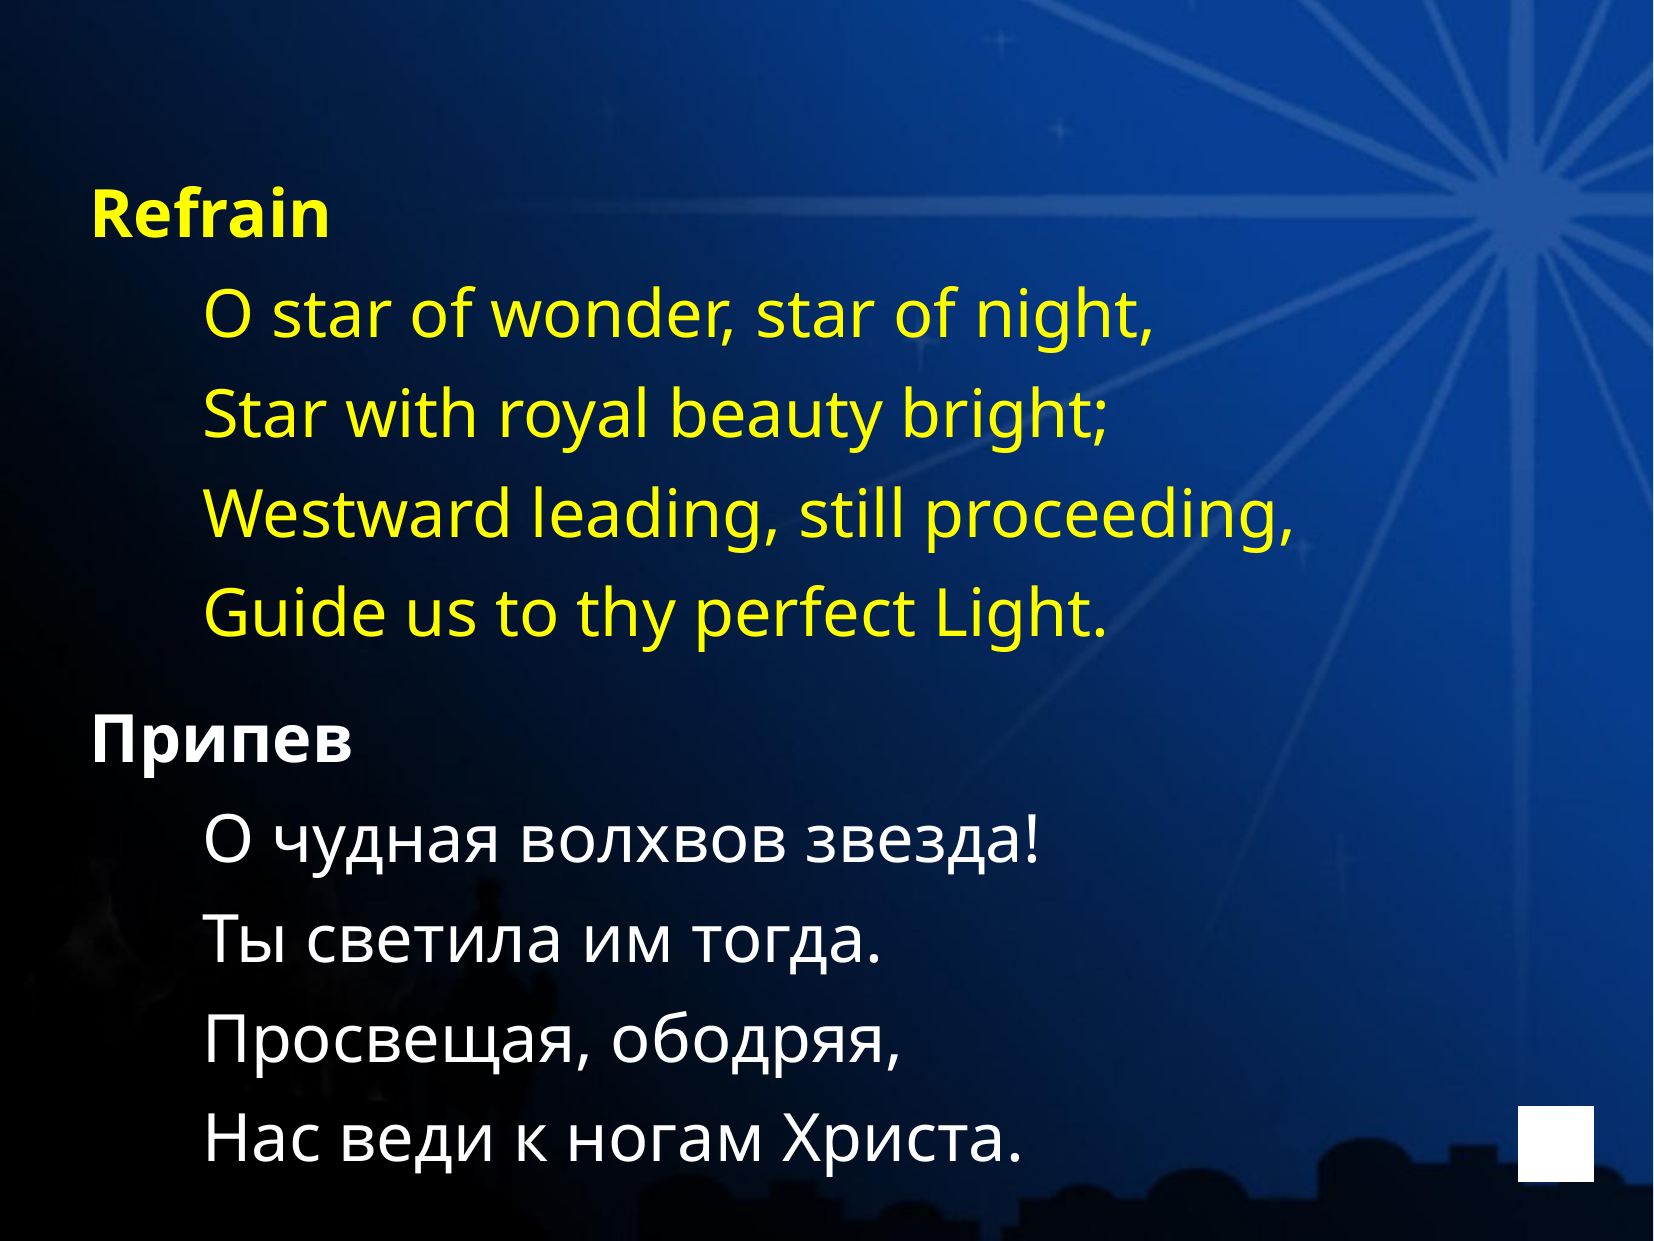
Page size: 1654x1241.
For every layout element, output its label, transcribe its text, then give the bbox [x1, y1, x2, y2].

text_box Refrain O star of wonder, star of night, Star with royal beauty bright; Westward leading, still proceeding, Guide us to thy perfect Light. [75, 150, 1576, 638]
picture [0, 0, 1654, 1241]
text_box [1518, 1106, 1594, 1182]
text_box Припев О чудная волхвов звезда! Ты светила им тогда. Просвещая, ободряя, Нас веди к ногам Христа. [75, 675, 1576, 1163]
